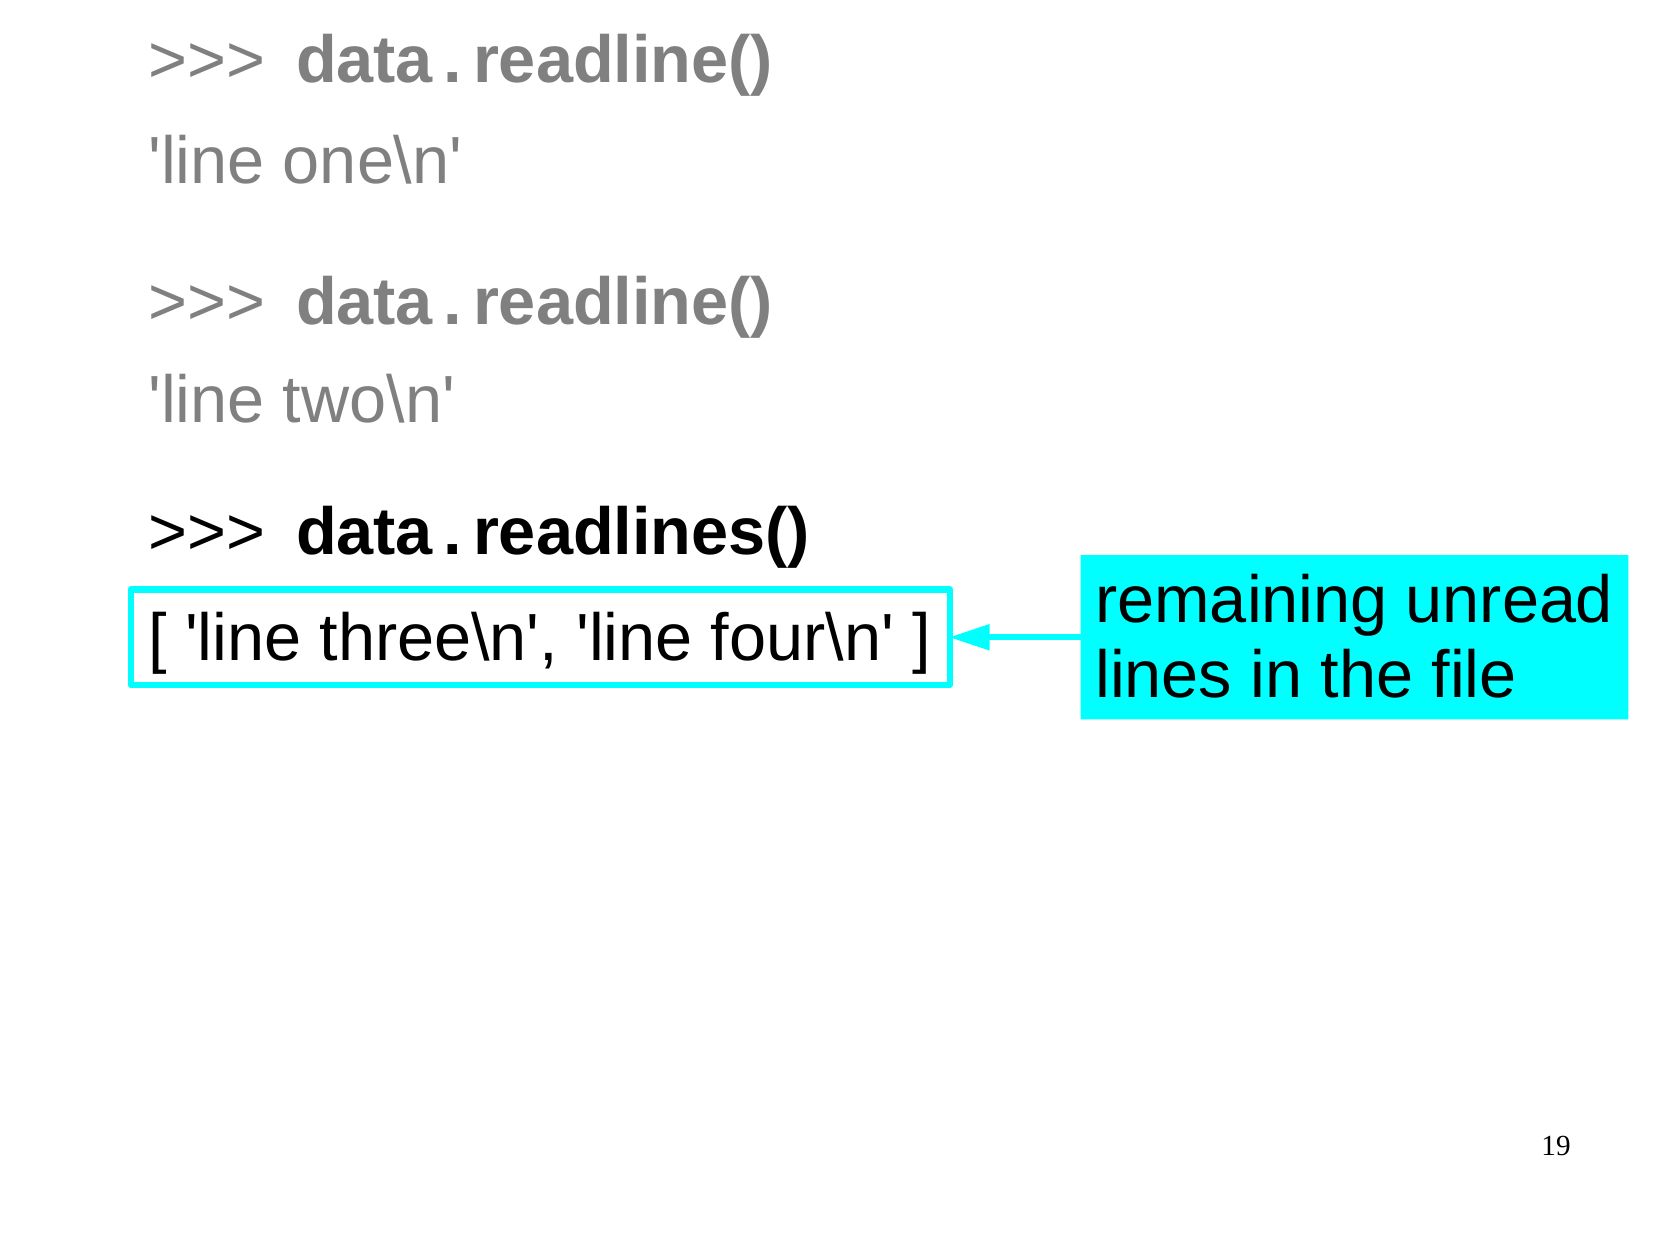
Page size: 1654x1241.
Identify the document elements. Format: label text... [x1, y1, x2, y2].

text_box >>> [130, 253, 278, 350]
text_box 'line two\n' [130, 351, 474, 448]
text_box data [278, 11, 425, 108]
text_box data [278, 483, 425, 580]
text_box remaining unread lines in the file [1080, 555, 1629, 720]
text_box [ 'line three\n', 'line four\n' ] [130, 589, 950, 686]
text_box . [425, 253, 481, 350]
text_box >>> [130, 11, 278, 108]
text_box 'line one\n' [130, 112, 481, 209]
text_box data [278, 253, 425, 350]
text_box >>> [130, 483, 278, 580]
text_box . [425, 483, 481, 580]
text_box readline() [481, 11, 792, 108]
text_box readlines() [481, 483, 829, 580]
text_box readline() [481, 253, 792, 350]
text_box . [425, 11, 481, 108]
